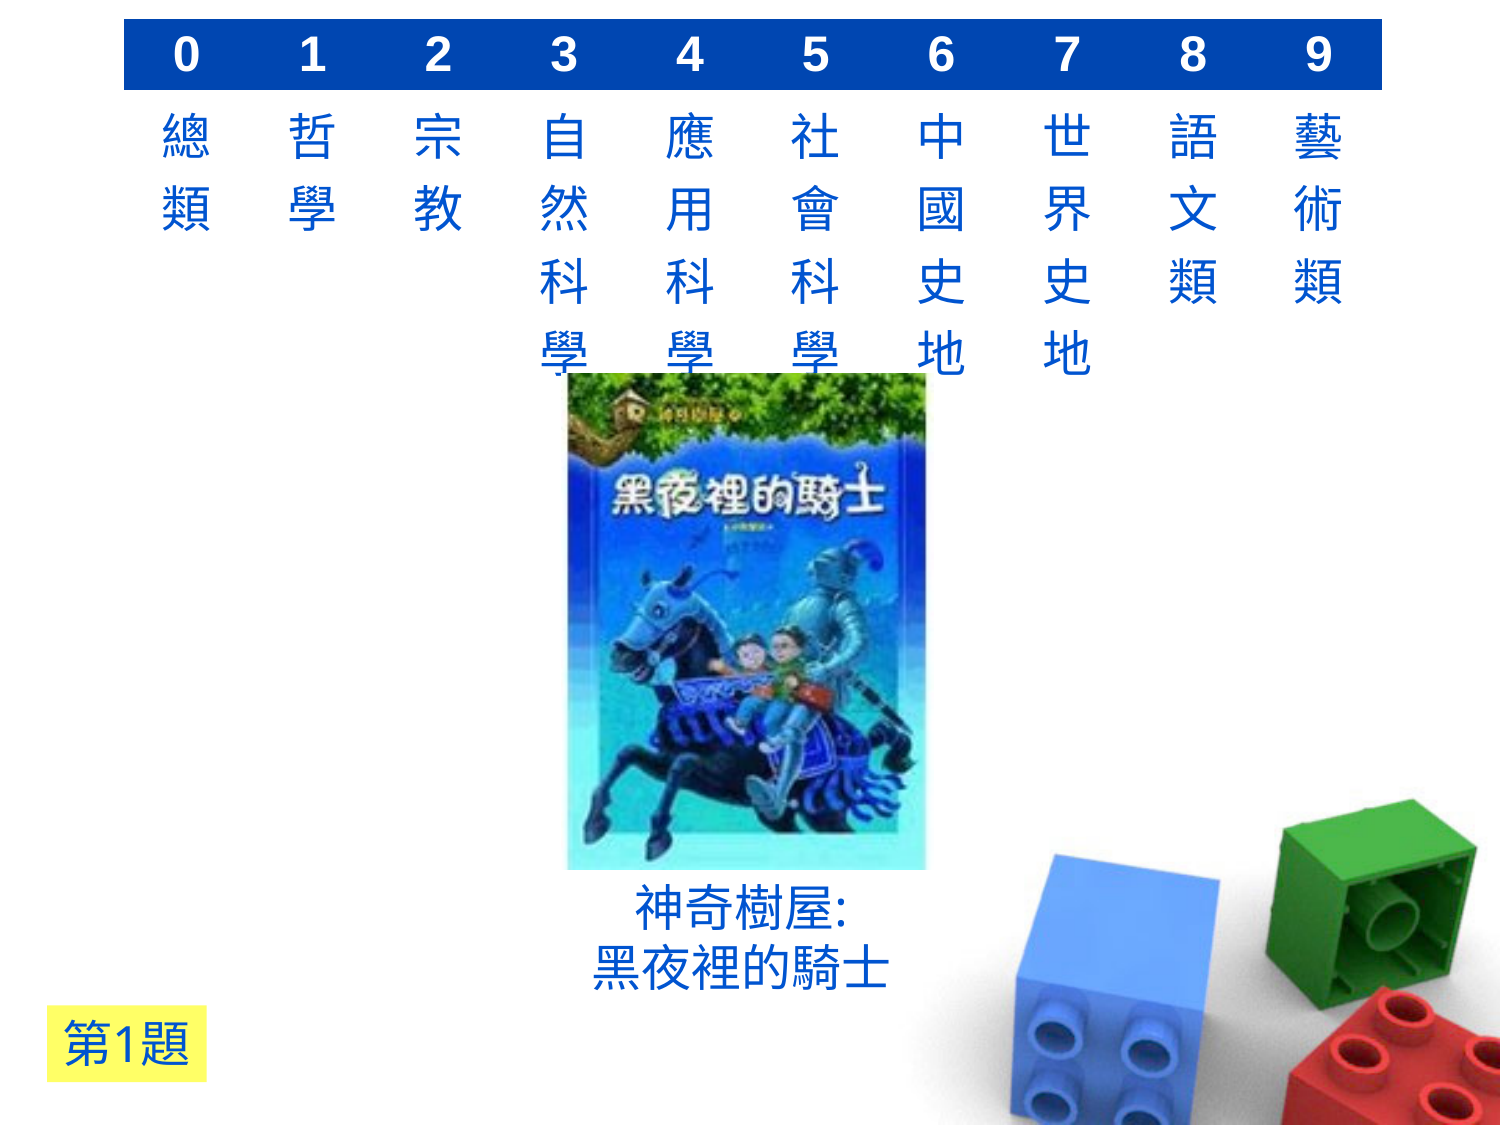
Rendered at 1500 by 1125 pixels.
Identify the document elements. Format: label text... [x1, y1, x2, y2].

table_header 7 [1004, 19, 1130, 90]
table_header 6 [879, 19, 1004, 90]
table_cell 應用科學 [627, 90, 753, 373]
table_header 5 [753, 19, 879, 90]
table_header 2 [376, 19, 501, 90]
table_cell 中國史地 [879, 90, 1004, 395]
text_box 第1題 [47, 1005, 207, 1083]
table_header 8 [1130, 19, 1256, 90]
table_header 3 [501, 19, 627, 90]
table_header 1 [250, 19, 376, 90]
table_header 0 [124, 19, 250, 90]
table_cell 哲學 [250, 90, 376, 395]
text_box 神奇樹屋: 黑夜裡的騎士 [572, 870, 910, 1004]
table_cell 總類 [124, 90, 250, 395]
table_header 9 [1256, 19, 1382, 90]
table_cell 宗教 [376, 90, 501, 395]
table_cell 藝術類 [1256, 90, 1382, 395]
picture [249, 187, 1500, 1125]
table_cell 語文類 [1130, 90, 1256, 395]
table_cell 世界史地 [1004, 90, 1130, 395]
table_cell 社會科學 [753, 90, 879, 373]
table_header 4 [627, 19, 753, 90]
table_cell 自然科學 [501, 90, 627, 395]
